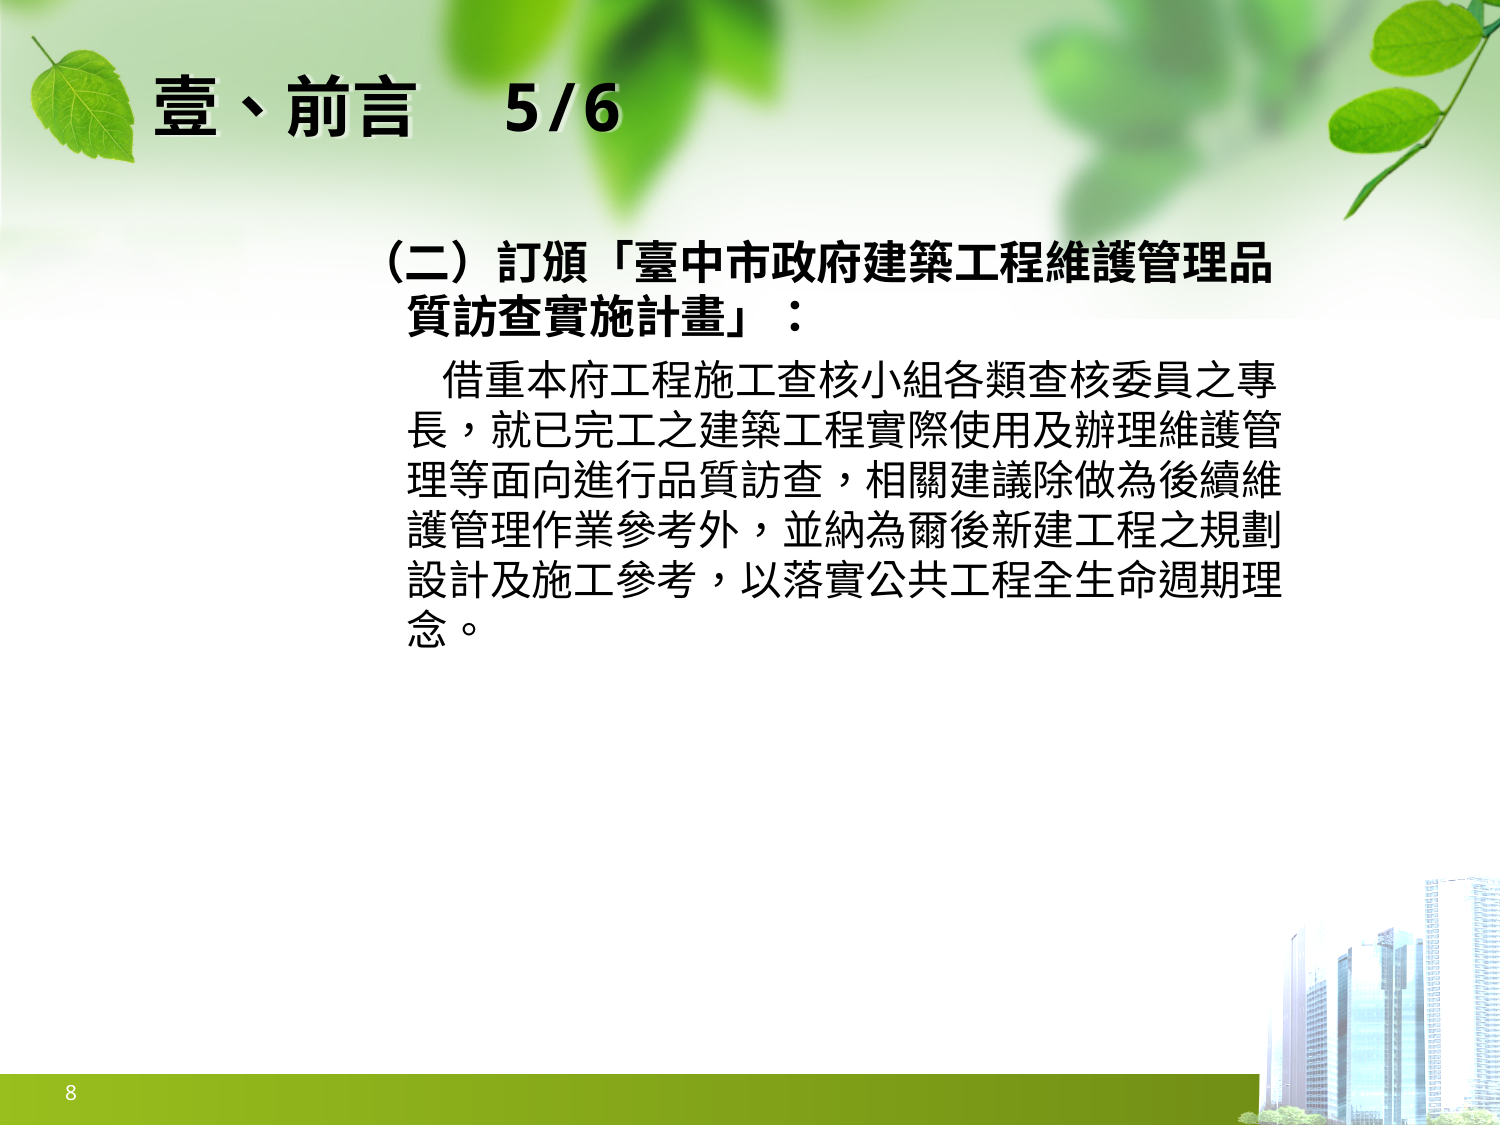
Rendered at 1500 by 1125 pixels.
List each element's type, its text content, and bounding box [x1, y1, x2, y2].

list （二）訂頒「臺中市政府建築工程維護管理品質訪查實施計畫」： 借重本府工程施工查核小組各類查核委員之專長，就已完工之建築工程實際使用及辦理維護管理等面向進行品質訪查，相關建議除做為後續維護管理作業參考外，並納為爾後新建工程之規劃設計及施工參考，以落實公共工程全生命週期理念。 [147, 172, 1317, 776]
text_box 8 [50, 1072, 138, 1113]
title 壹、前言 5/6 [137, 57, 1325, 150]
